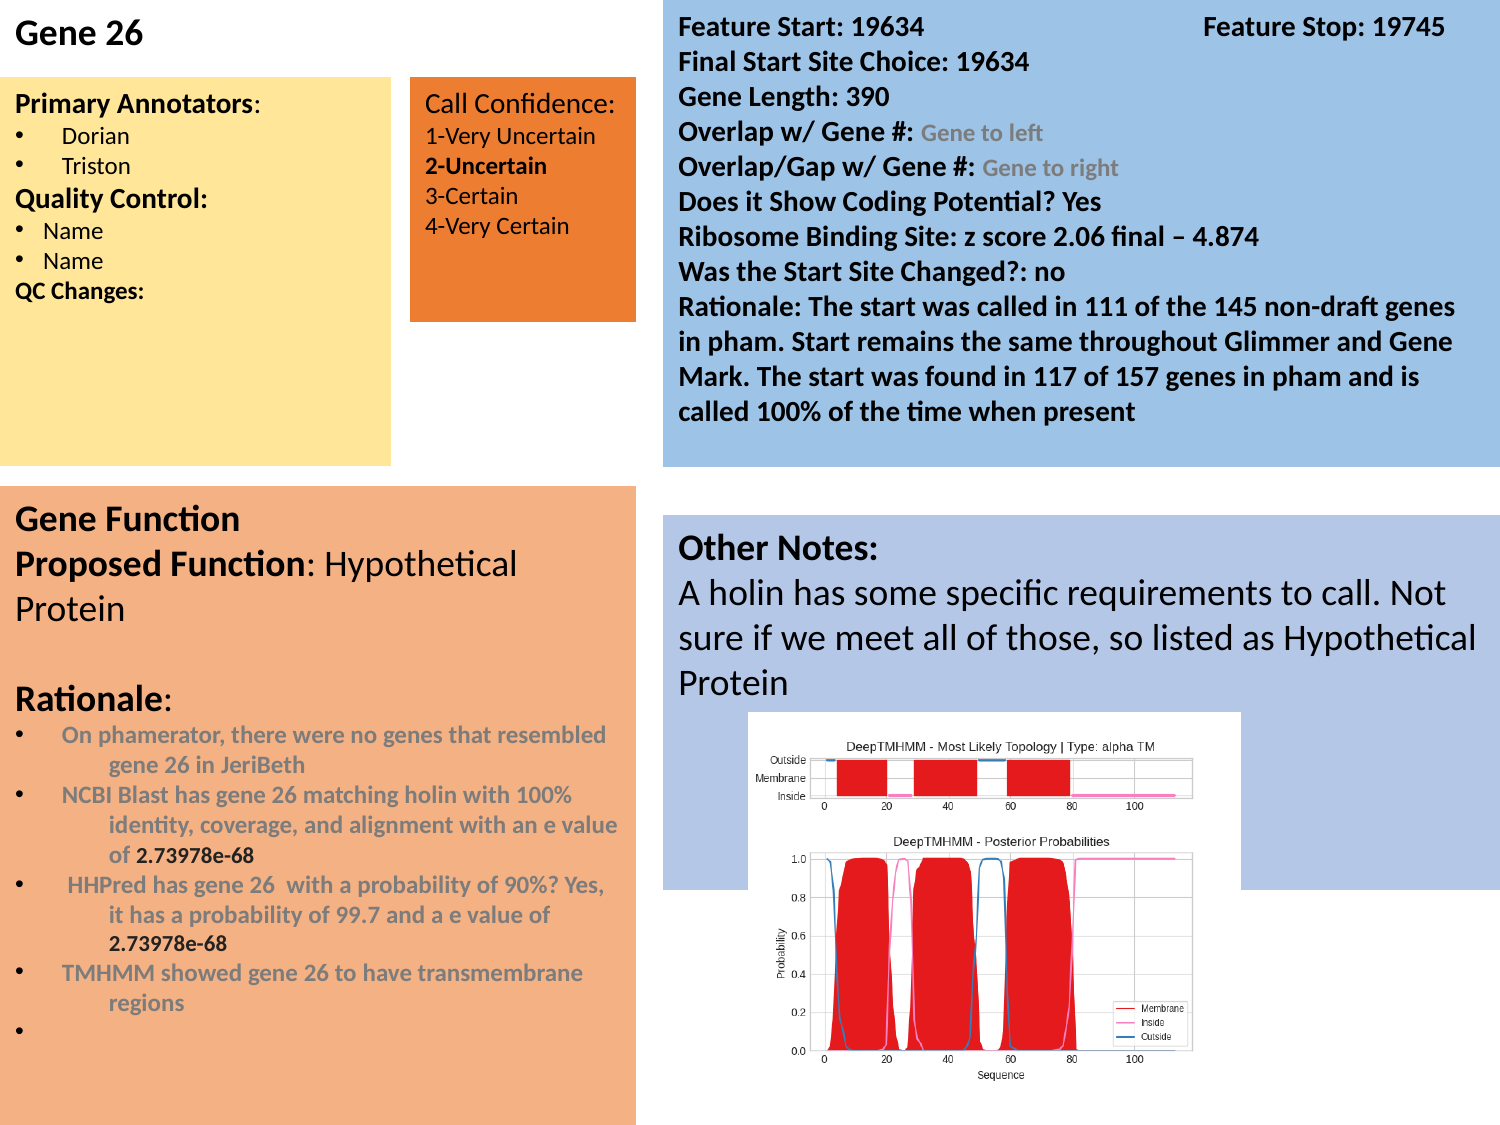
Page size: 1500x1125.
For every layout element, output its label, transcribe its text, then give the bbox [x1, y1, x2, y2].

text_box Other Notes: A holin has some specific requirements to call. Not sure if we meet all of those, so listed as Hypothetical Protein [663, 515, 1500, 890]
text_box Gene Function Proposed Function: Hypothetical Protein Rationale: On phamerator, there were no genes that resembled gene 26 in JeriBeth NCBI Blast has gene 26 matching holin with 100% identity, coverage, and alignment with an e value of 2.73978e-68 HHPred has gene 26 with a probability of 90%? Yes, it has a probability of 99.7 and a e value of 2.73978e-68 TMHMM showed gene 26 to have transmembrane regions [0, 486, 636, 1125]
text_box Gene 26 [0, 0, 160, 61]
text_box Call Confidence: 1-Very Uncertain 2-Uncertain 3-Certain 4-Very Certain [410, 77, 636, 322]
picture [748, 712, 1241, 1092]
text_box Primary Annotators: Dorian Triston Quality Control: Name Name QC Changes: [0, 77, 391, 466]
text_box Feature Start: 19634 Feature Stop: 19745 Final Start Site Choice: 19634 Gene Length: 390 Overlap w/ Gene #: Gene to left Overlap/Gap w/ Gene #: Gene to right Does it Show Coding Potential? Yes Ribosome Binding Site: z score 2.06 final – 4.874 Was the Start Site Changed?: no Rationale: The start was called in 111 of the 145 non-draft genes in pham. Start remains the same throughout Glimmer and Gene Mark. The start was found in 117 of 157 genes in pham and is called 100% of the time when present [663, 0, 1500, 467]
